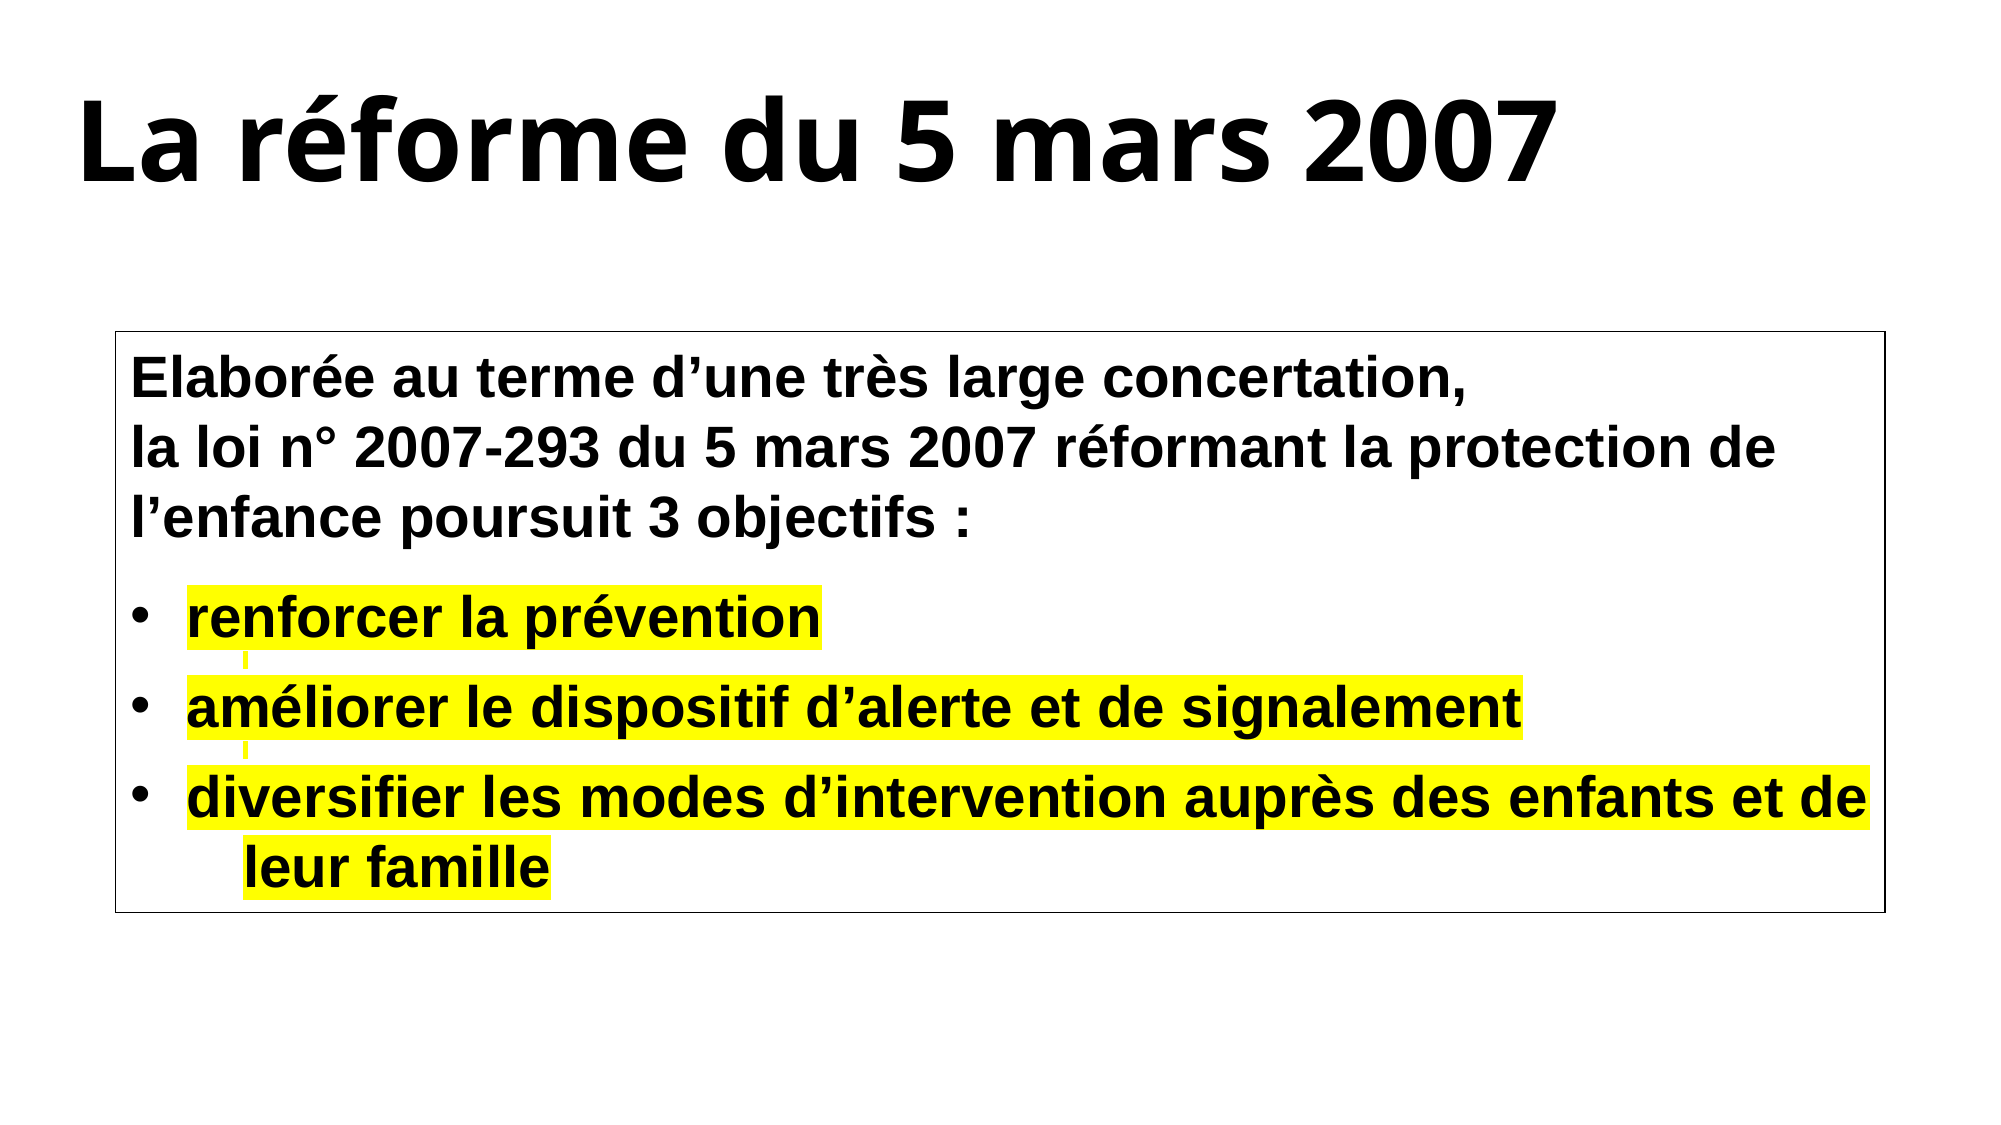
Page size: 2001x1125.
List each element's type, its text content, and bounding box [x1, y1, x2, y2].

text_box La réforme du 5 mars 2007 [59, 61, 1941, 213]
text_box Elaborée au terme d’une très large concertation, la loi n° 2007-293 du 5 mars 2007 réformant la protection de l’enfance poursuit 3 objectifs : renforcer la prévention améliorer le dispositif d’alerte et de signalement diversifier les modes d’intervention auprès des enfants et de leur famille [115, 331, 1886, 913]
